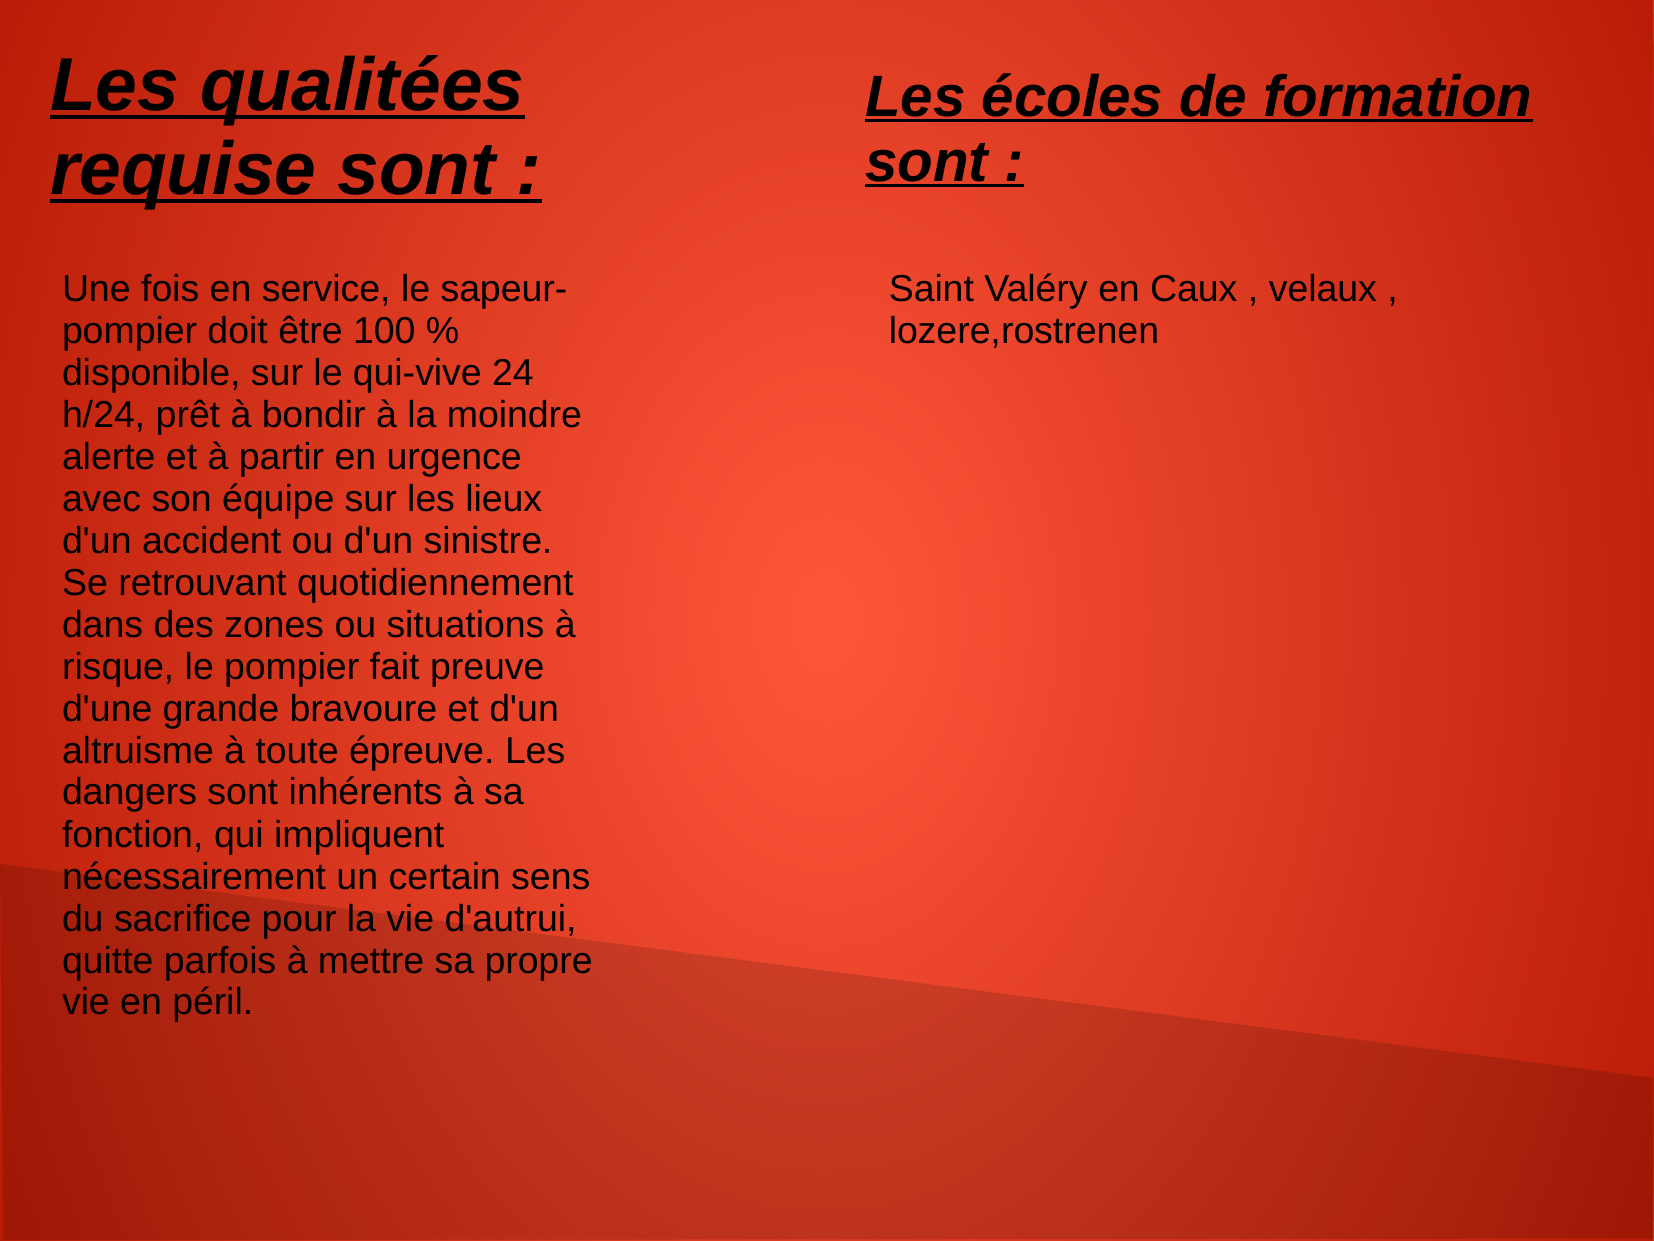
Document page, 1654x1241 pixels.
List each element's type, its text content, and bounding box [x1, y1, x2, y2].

text_box Saint Valéry en Caux , velaux , lozere,rostrenen [874, 259, 1607, 359]
text_box Une fois en service, le sapeur-pompier doit être 100 % disponible, sur le qui-vive 24 h/24, prêt à bondir à la moindre alerte et à partir en urgence avec son équipe sur les lieux d'un accident ou d'un sinistre. Se retrouvant quotidiennement dans des zones ou situations à risque, le pompier fait preuve d'une grande bravoure et d'un altruisme à toute épreuve. Les dangers sont inhérents à sa fonction, qui impliquent nécessairement un certain sens du sacrifice pour la vie d'autrui, quitte parfois à mettre sa propre vie en péril. [47, 259, 615, 1031]
text_box Les écoles de formation sont : [850, 55, 1619, 201]
text_box Les qualitées requise sont : [35, 35, 686, 219]
